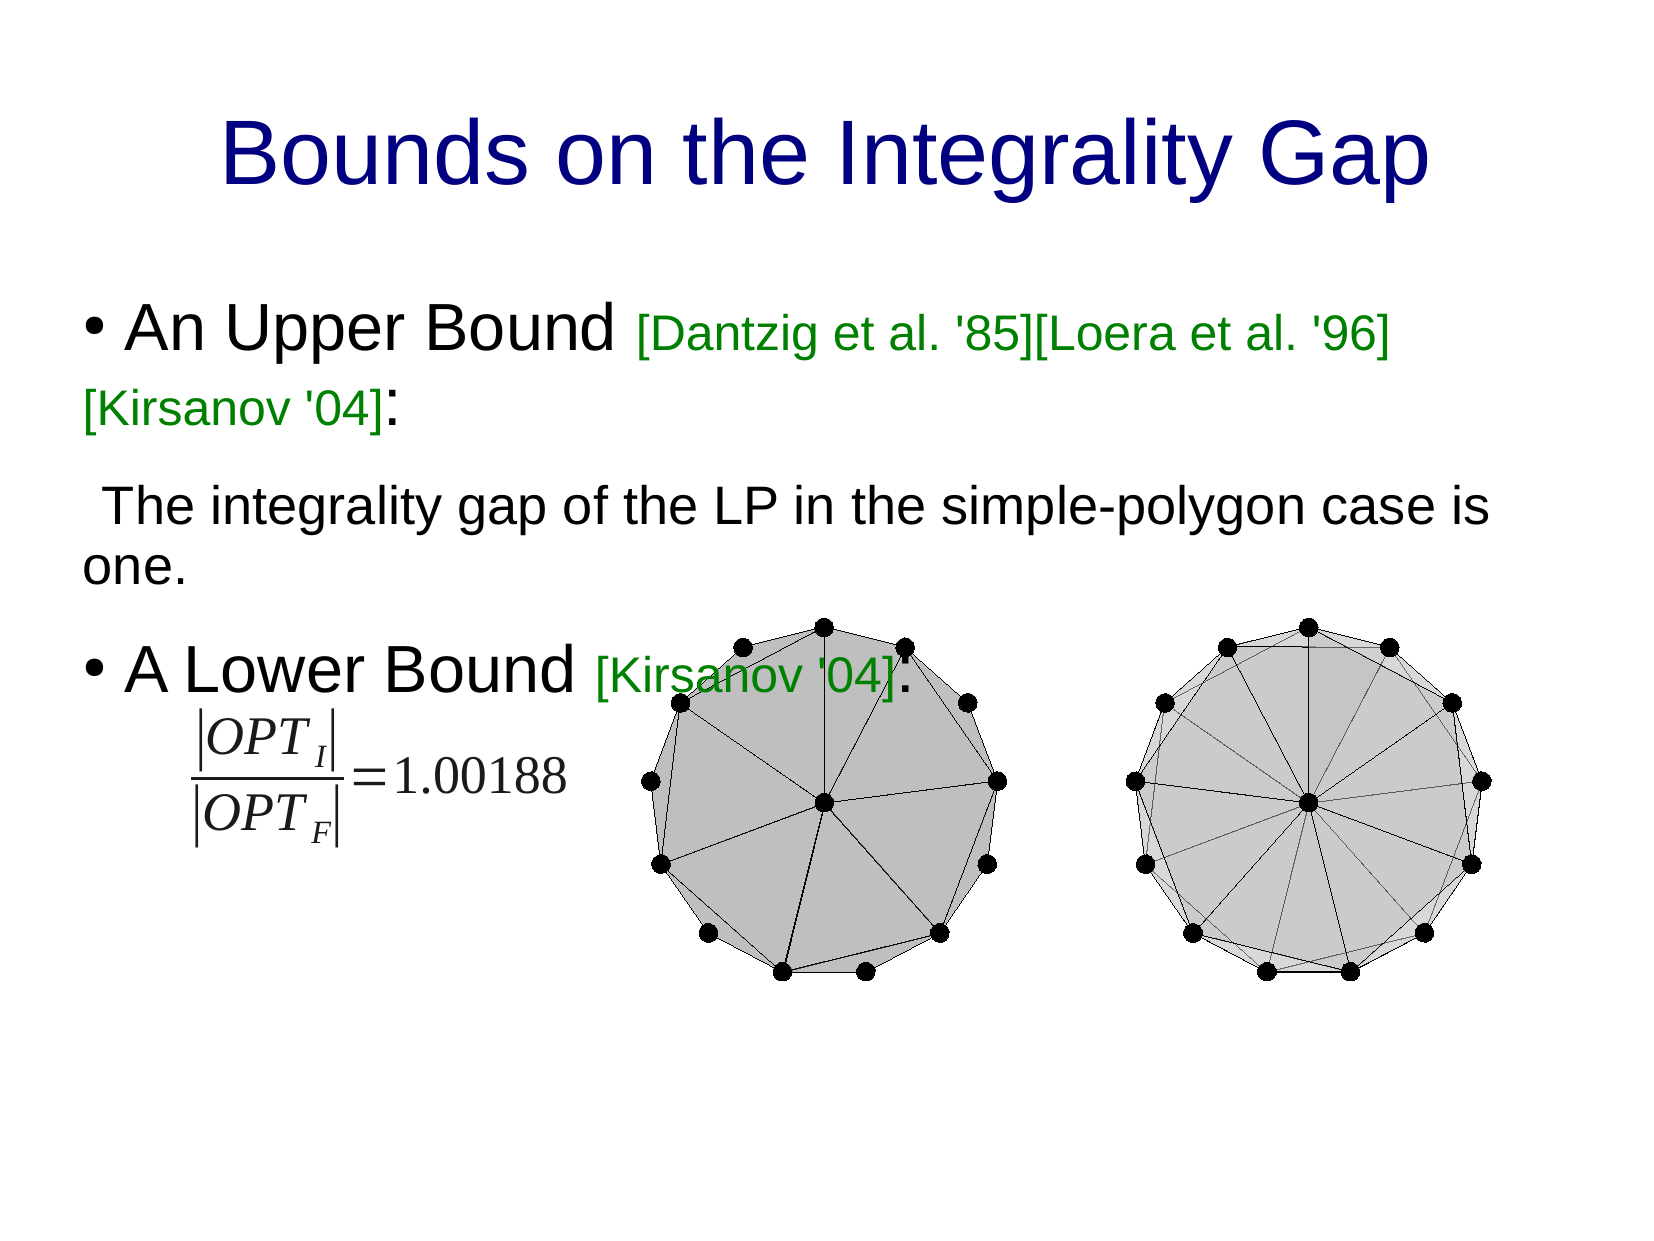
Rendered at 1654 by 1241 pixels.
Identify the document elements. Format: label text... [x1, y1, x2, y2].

title Bounds on the Integrality Gap [82, 49, 1571, 257]
list An Upper Bound [Dantzig et al. '85][Loera et al. '96][Kirsanov '04]: The integrality gap of the LP in the simple-polygon case is one. A Lower Bound [Kirsanov '04]: [82, 290, 1571, 1109]
